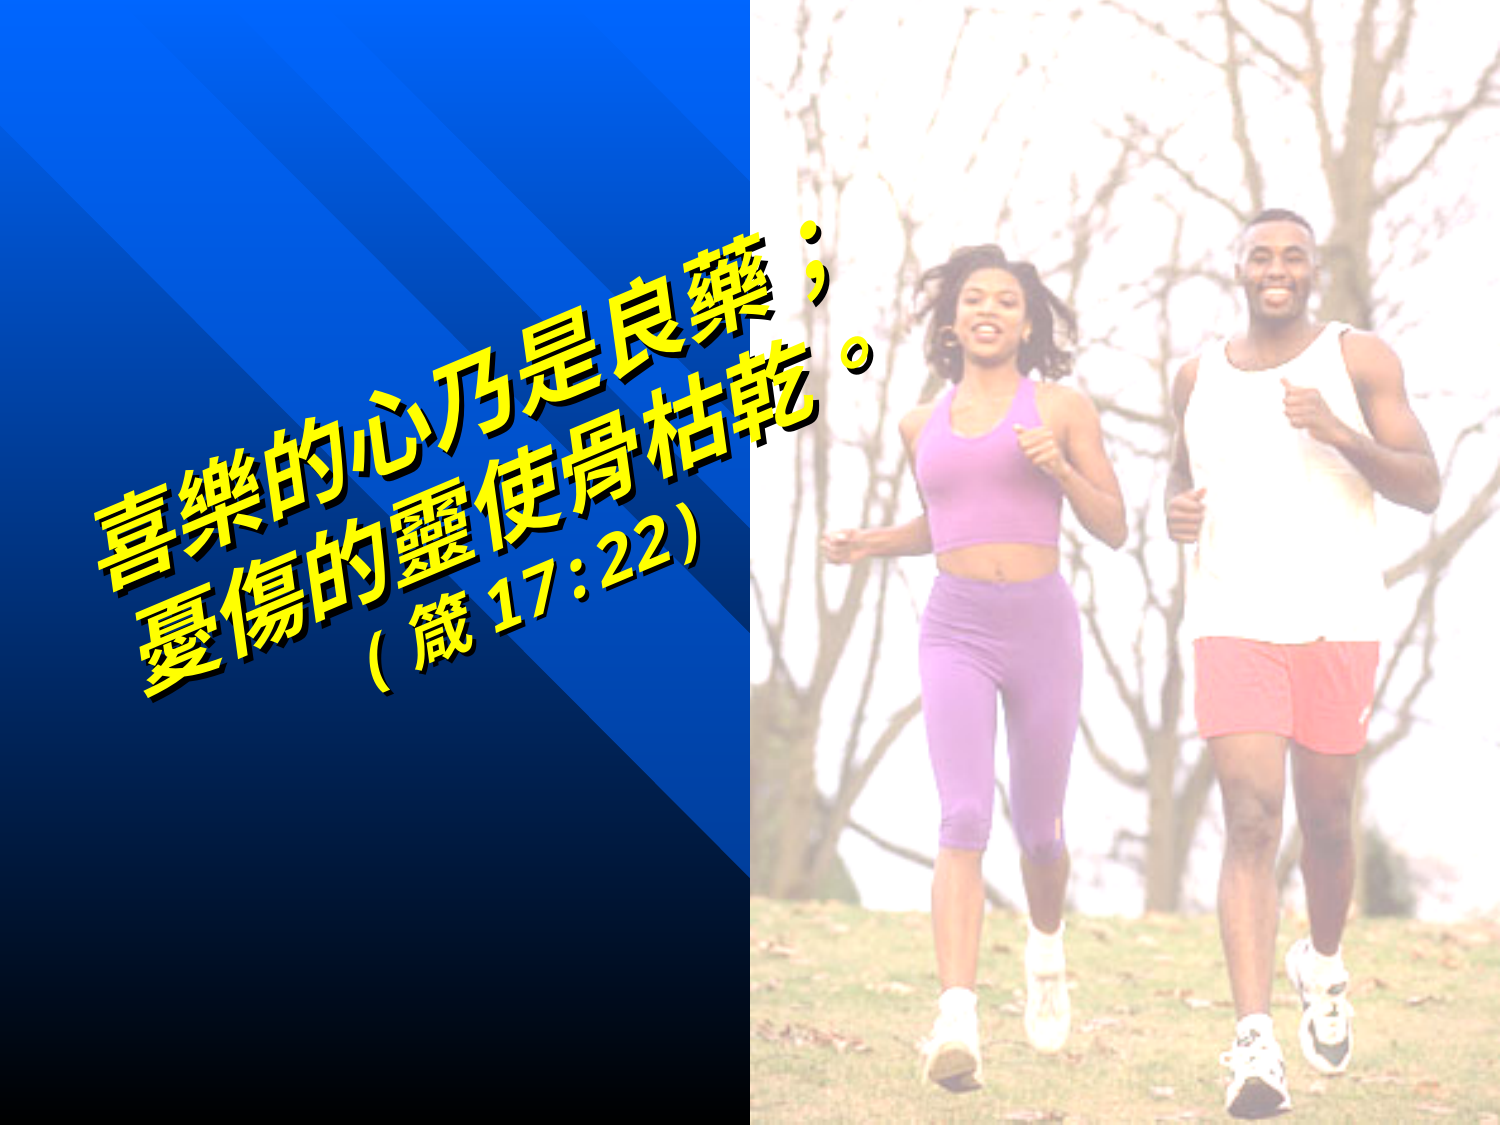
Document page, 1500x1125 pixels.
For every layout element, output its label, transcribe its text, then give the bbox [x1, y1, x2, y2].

picture [750, 0, 1500, 1125]
title 喜樂的心乃是良藥； 憂傷的靈使骨枯乾。 (箴17:22) [0, 143, 1019, 815]
